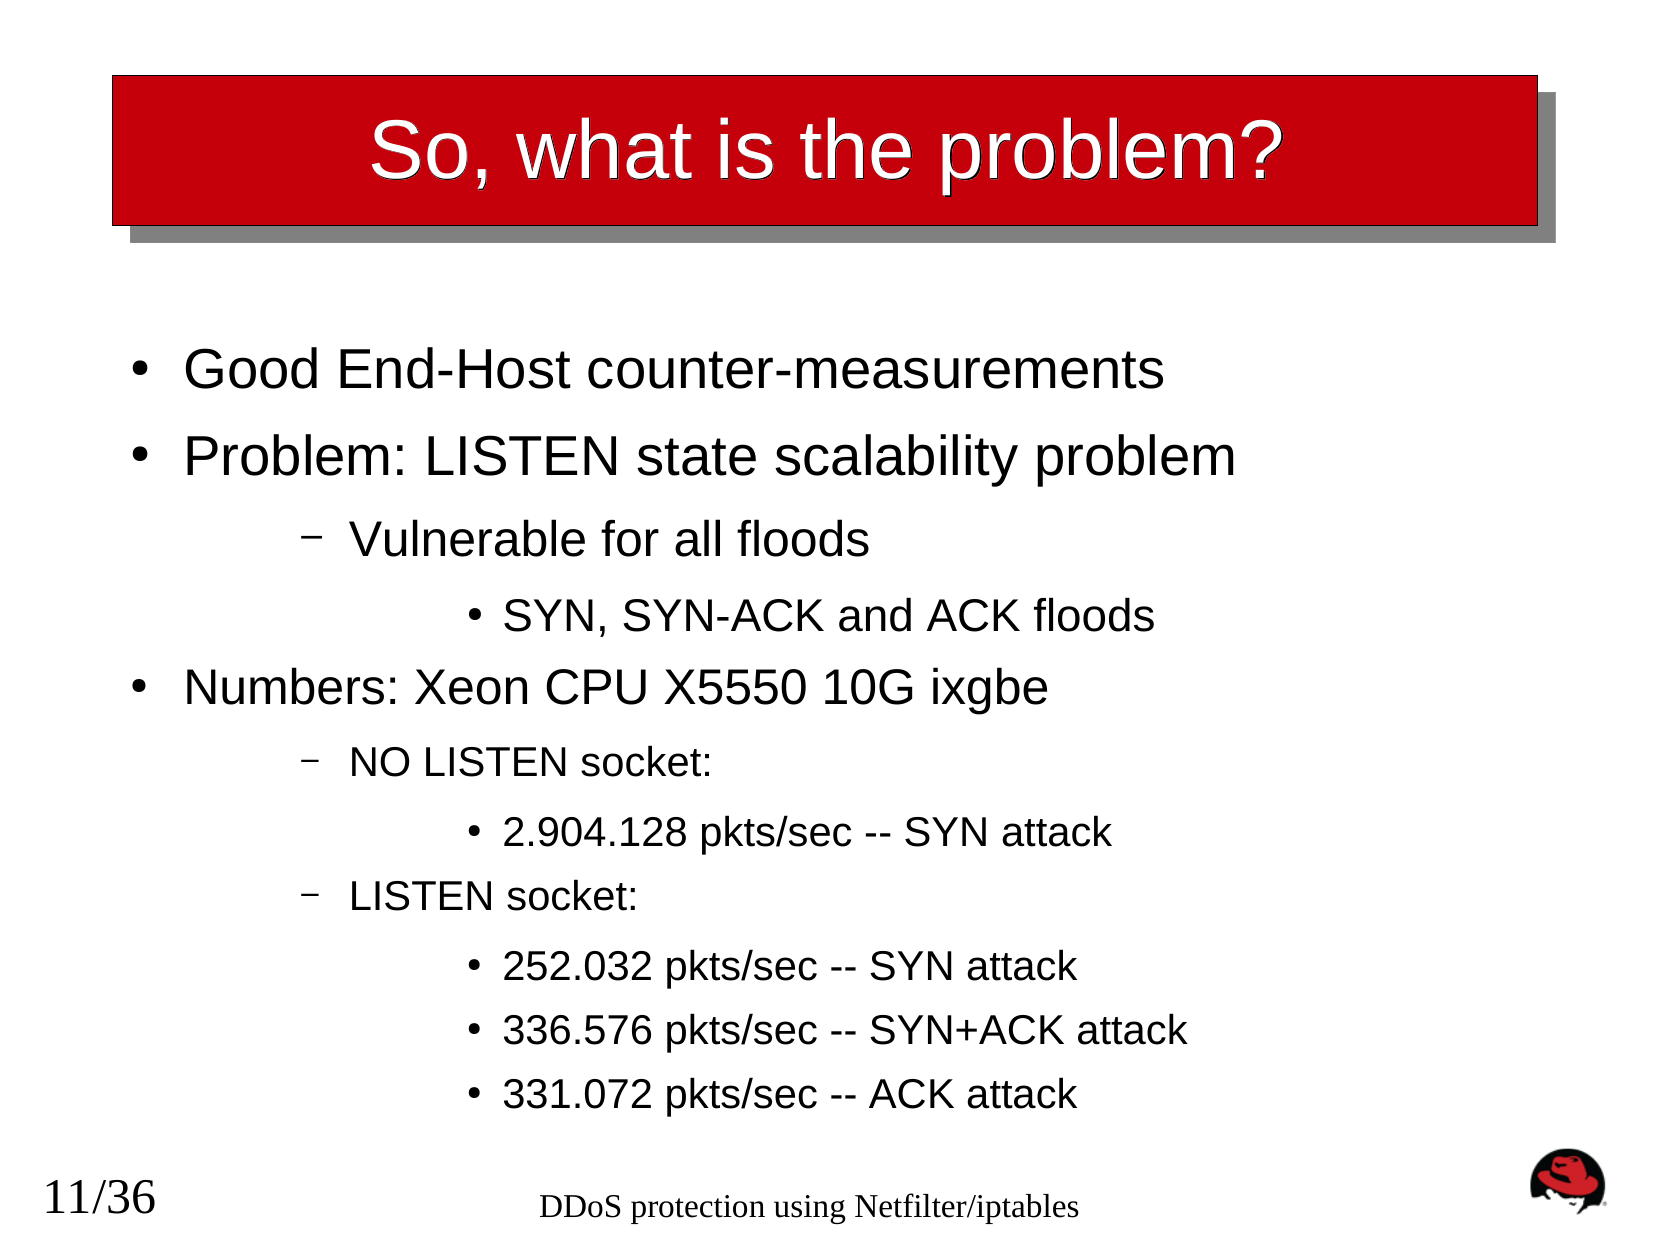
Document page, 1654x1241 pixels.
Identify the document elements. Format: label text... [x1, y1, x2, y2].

list Good End-Host counter-measurements Problem: LISTEN state scalability problem Vulnerable for all floods SYN, SYN-ACK and ACK floods Numbers: Xeon CPU X5550 10G ixgbe NO LISTEN socket: 2.904.128 pkts/sec -- SYN attack LISTEN socket: 252.032 pkts/sec -- SYN attack 336.576 pkts/sec -- SYN+ACK attack 331.072 pkts/sec -- ACK attack [112, 337, 1538, 1126]
picture [1529, 1146, 1613, 1224]
title So, what is the problem? [116, 75, 1538, 226]
